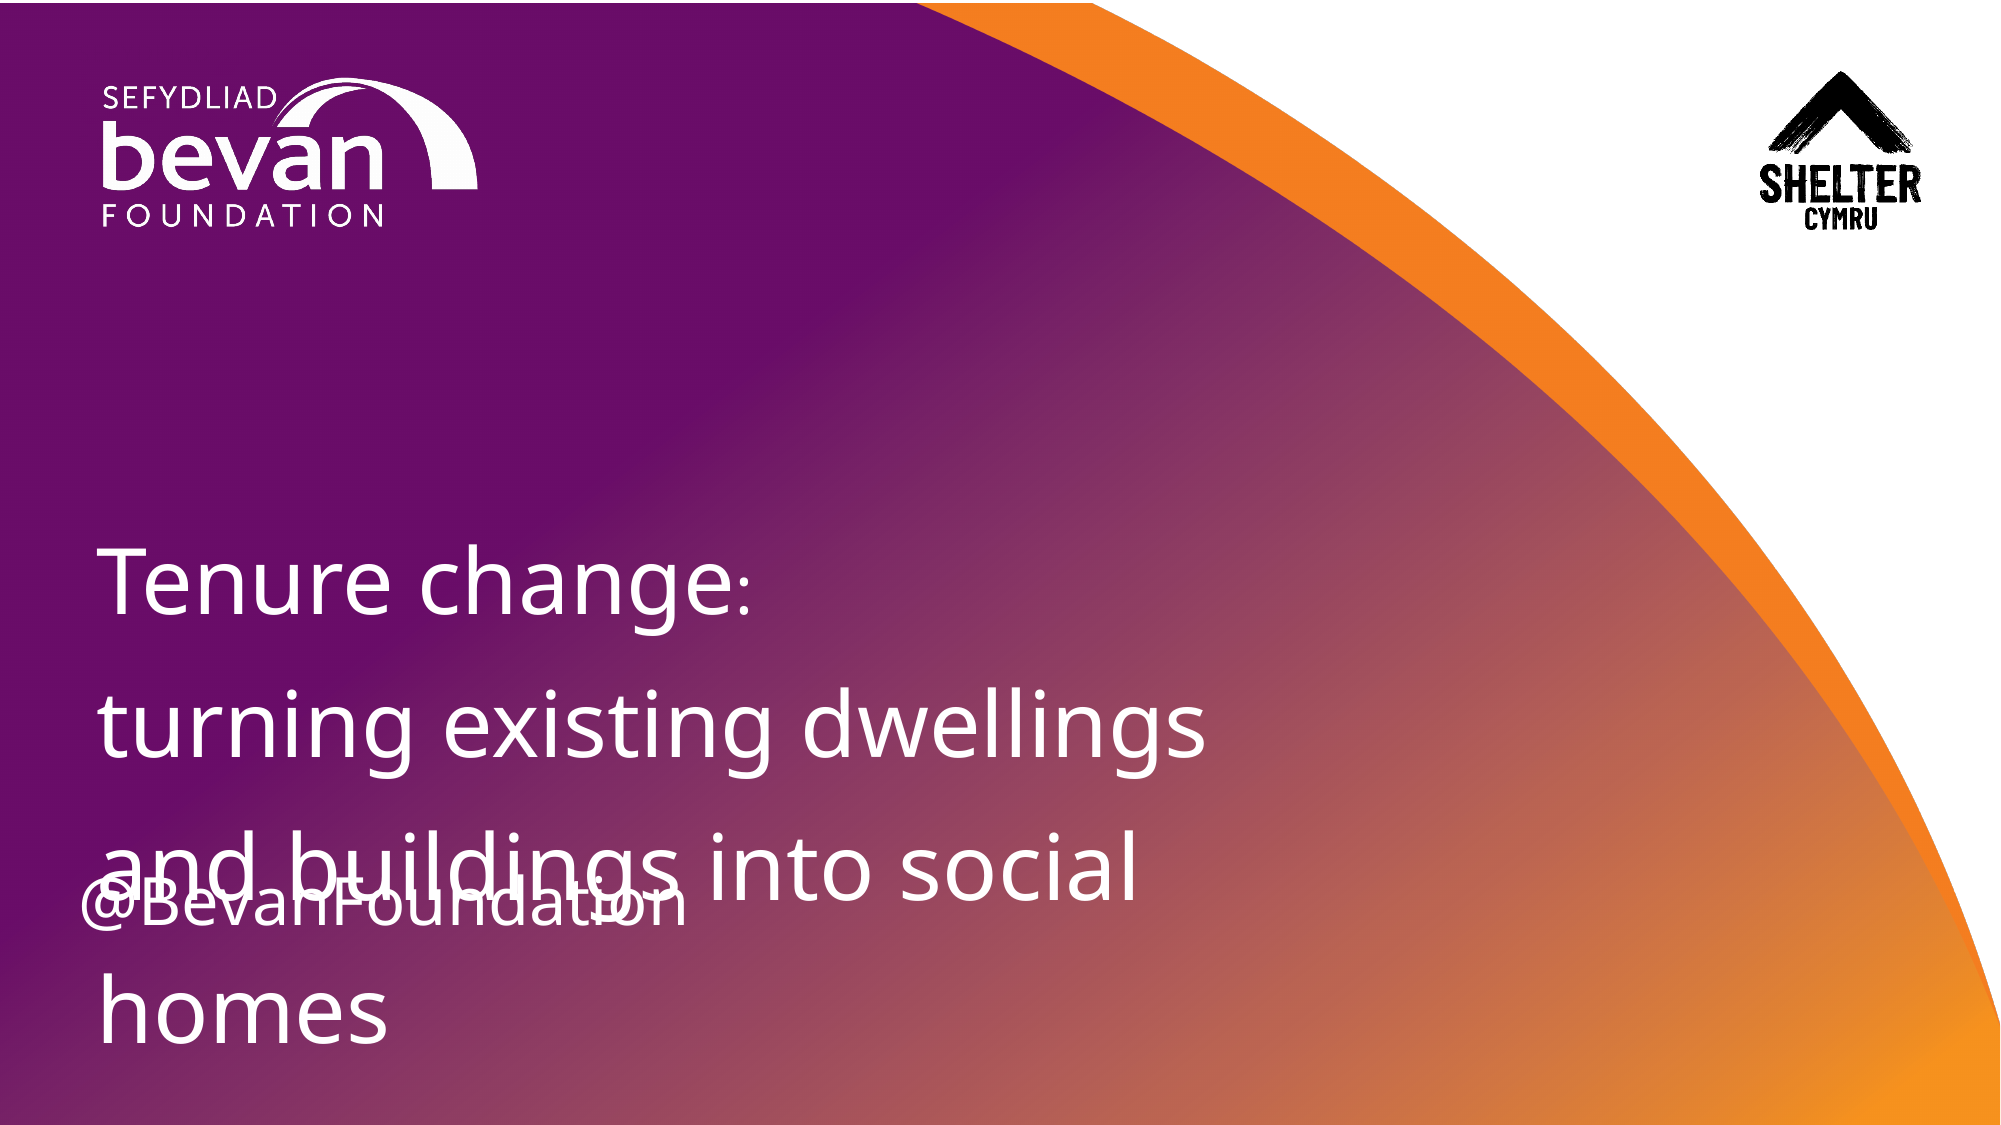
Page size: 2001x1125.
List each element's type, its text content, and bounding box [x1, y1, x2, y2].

title Tenure change: turning existing dwellings and buildings into social homes [81, 339, 1349, 732]
subtitle @BevanFoundation [63, 759, 1981, 1008]
